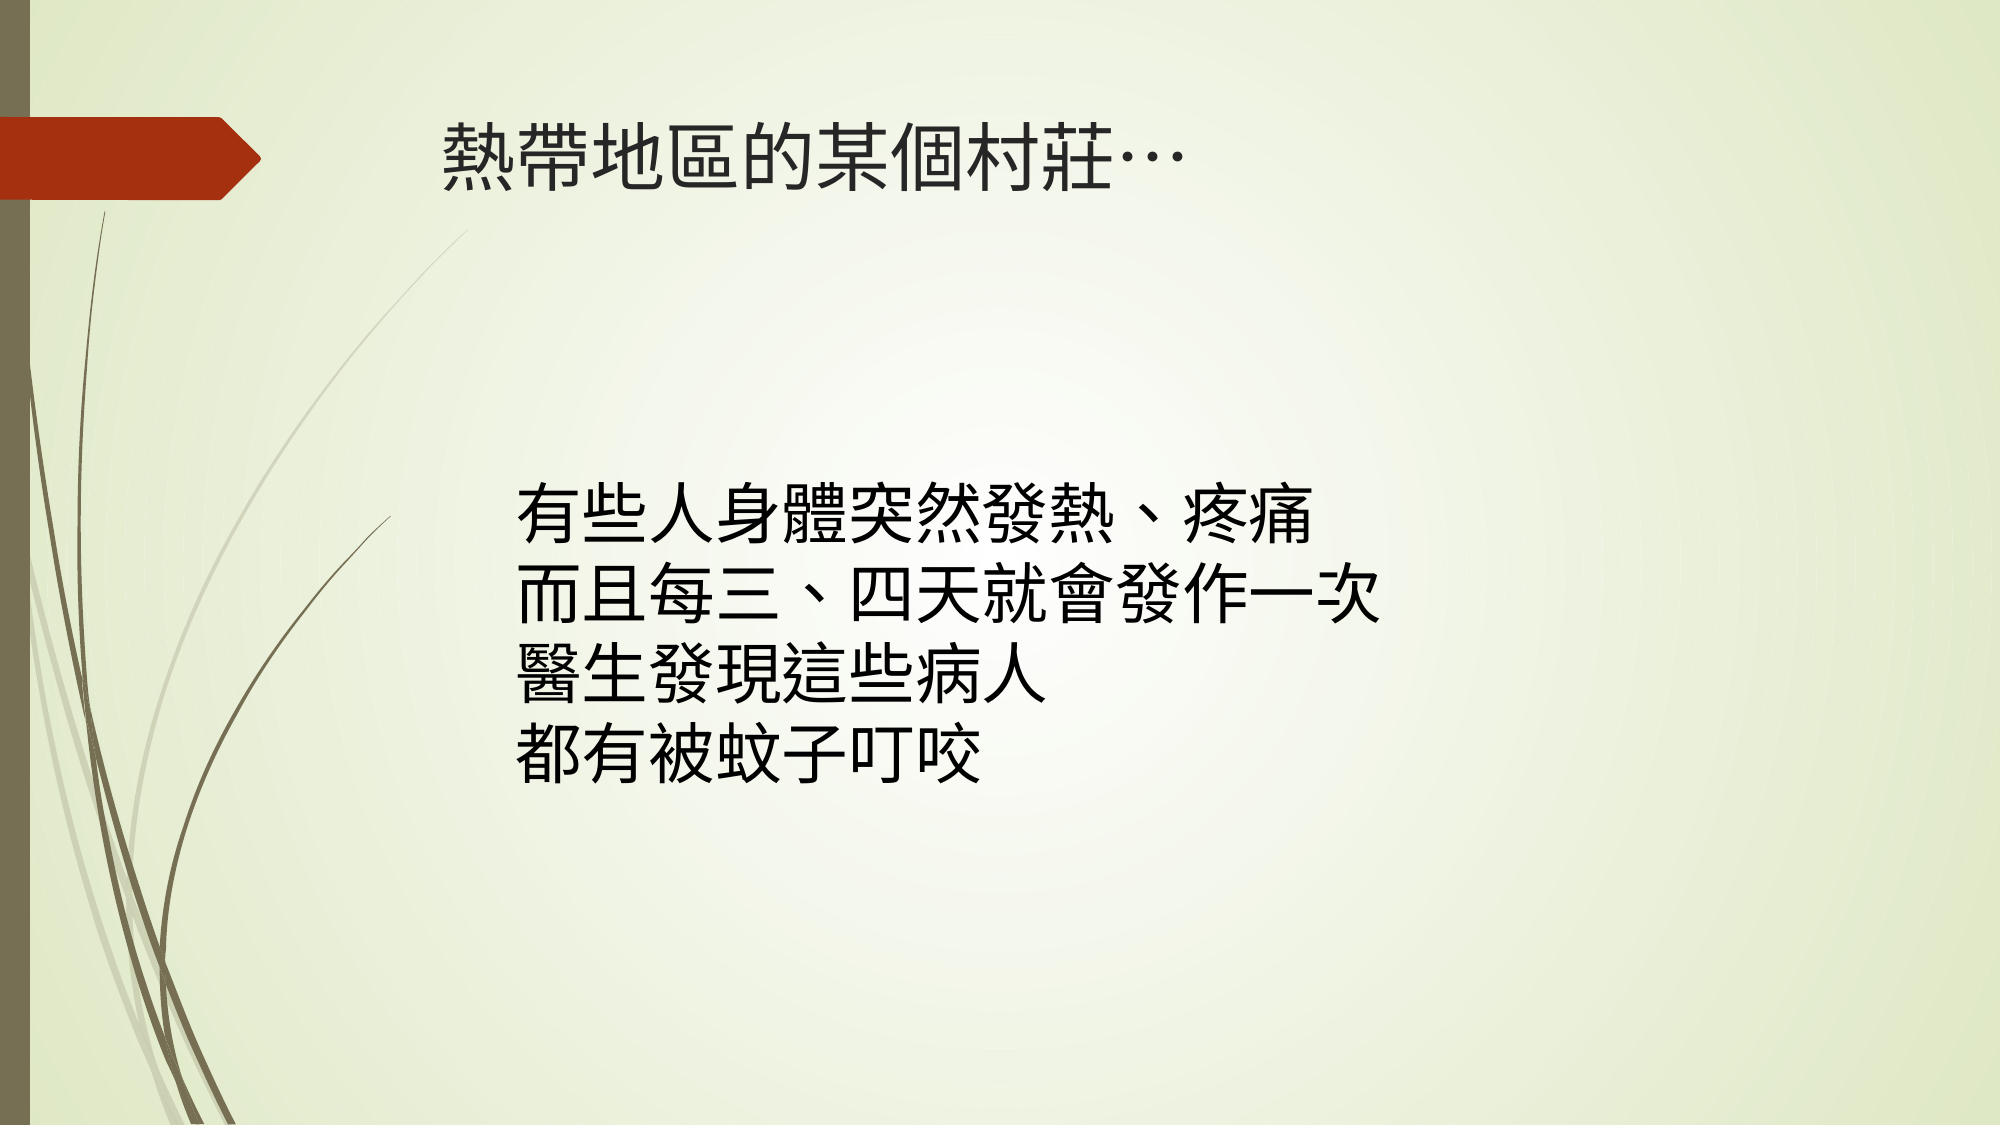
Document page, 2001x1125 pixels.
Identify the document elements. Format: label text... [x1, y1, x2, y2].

title 熱帶地區的某個村莊… [425, 102, 1888, 313]
text_box 有些人身體突然發熱、疼痛 而且每三、四天就會發作一次 醫生發現這些病人 都有被蚊子叮咬 [500, 464, 1500, 799]
